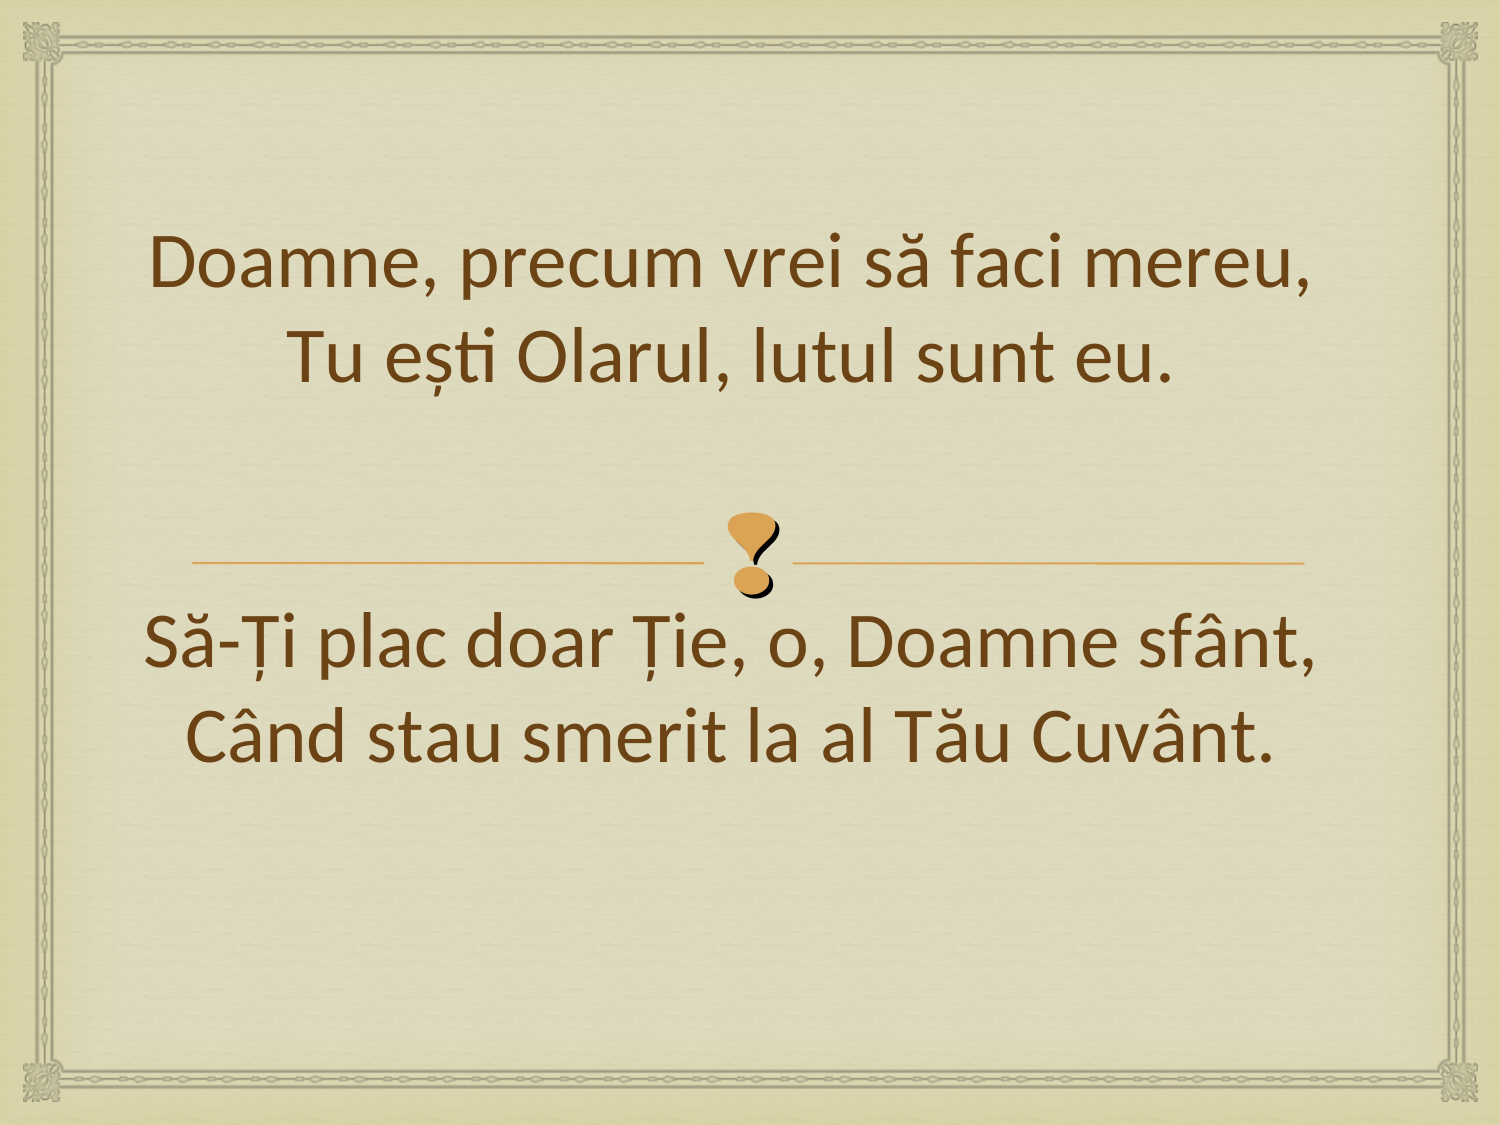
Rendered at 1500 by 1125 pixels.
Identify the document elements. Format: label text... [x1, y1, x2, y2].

picture [0, 0, 1500, 1125]
text_box Doamne, precum vrei să faci mereu, Tu eşti Olarul, lutul sunt eu. Să-Ţi plac doar Ţie, o, Doamne sfânt, Când stau smerit la al Tău Cuvânt. [74, 200, 1388, 787]
